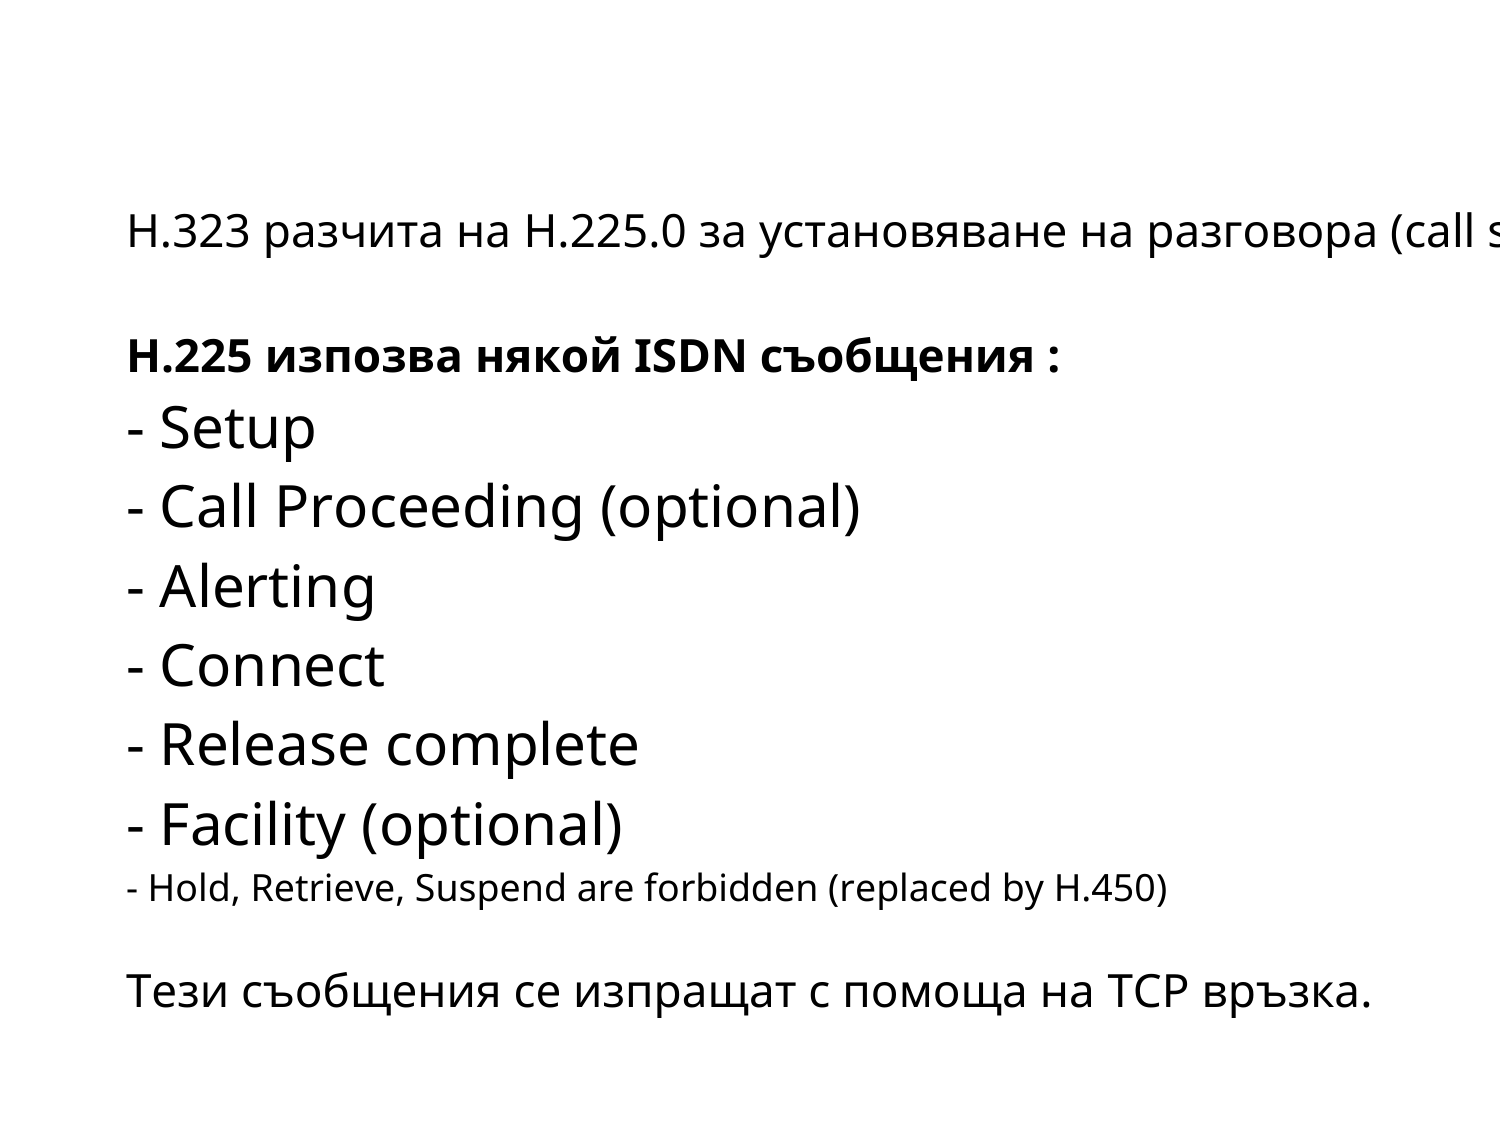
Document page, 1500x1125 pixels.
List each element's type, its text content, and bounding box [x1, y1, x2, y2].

text_box H.323 разчита на H.225.0 за установяване на разговора (call setup) и RAS съобщения. H.225 изпозва някой ISDN съобщения : - Setup - Call Proceeding (optional) - Alerting - Connect - Release complete - Facility (optional) - Hold, Retrieve, Suspend are forbidden (replaced by H.450) Тези съобщения се изпращат с помоща на TCP връзка. [111, 191, 1500, 1029]
